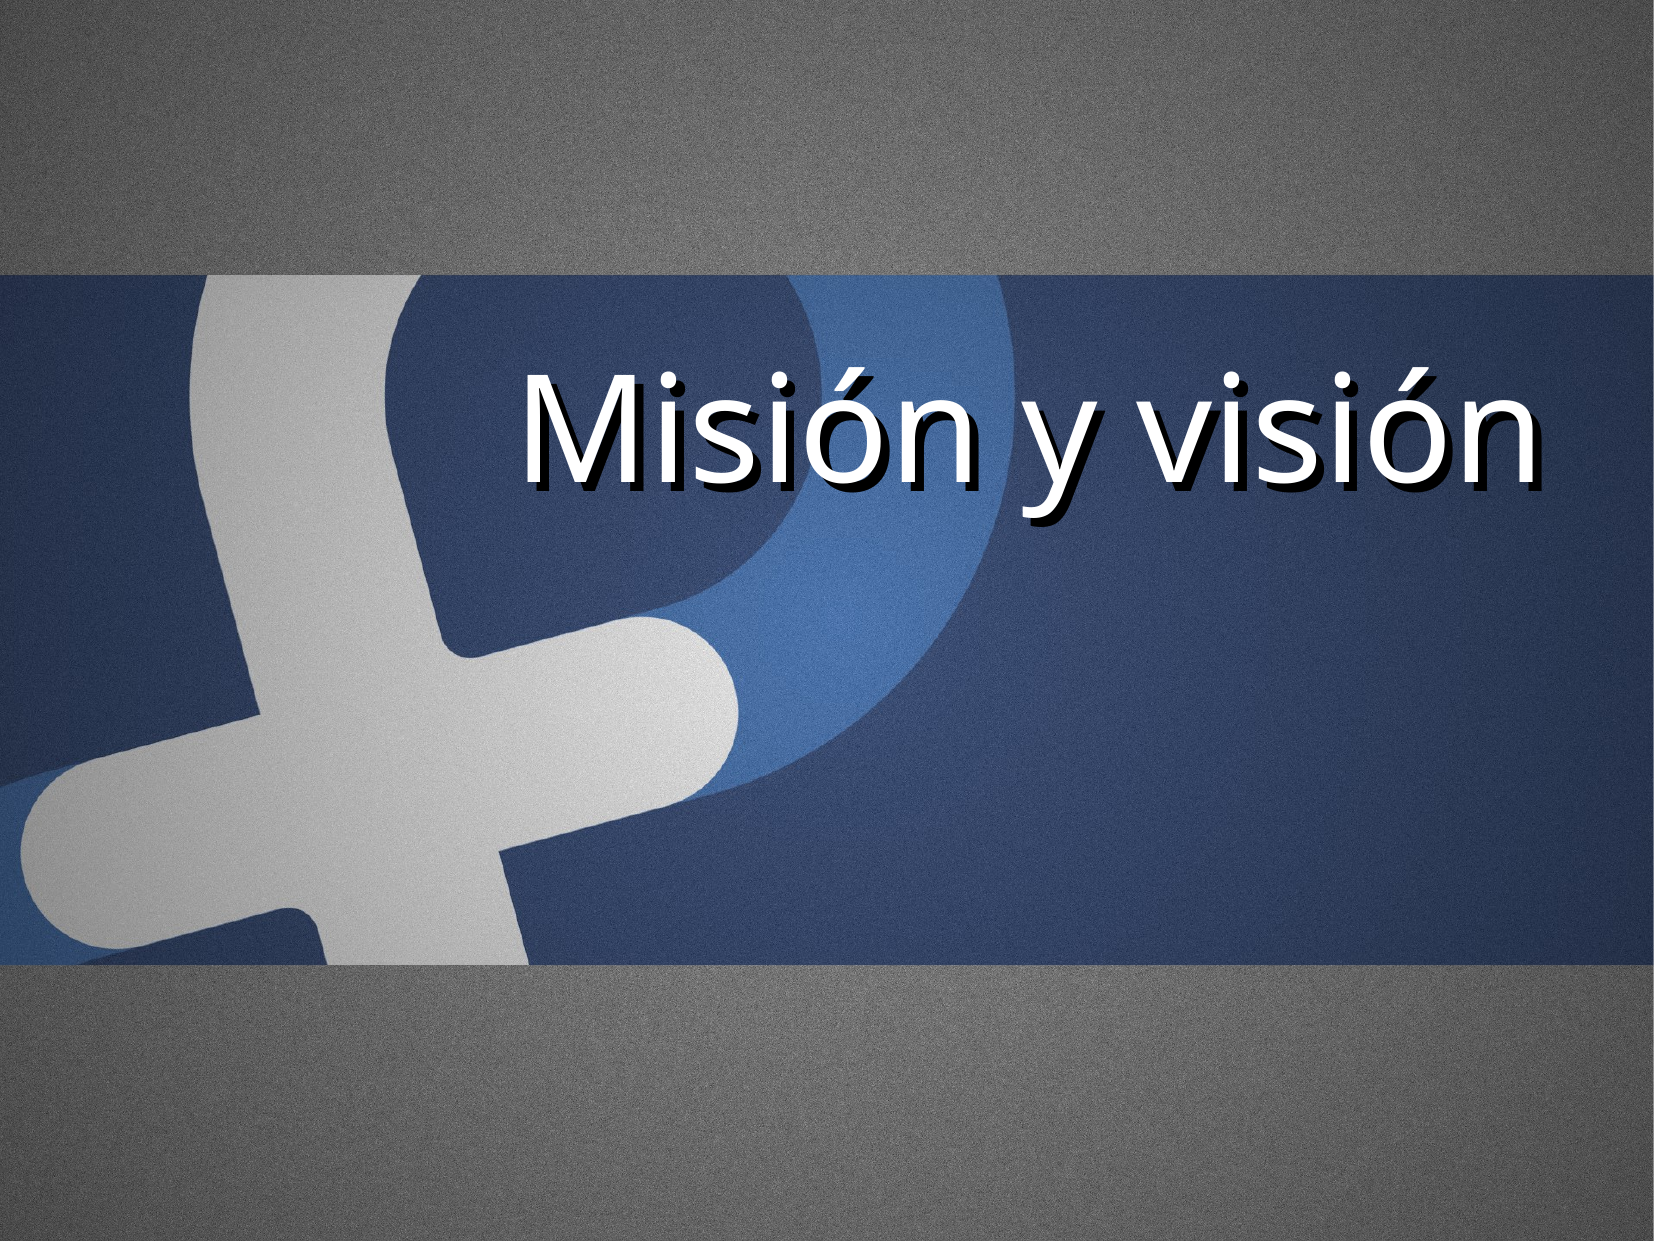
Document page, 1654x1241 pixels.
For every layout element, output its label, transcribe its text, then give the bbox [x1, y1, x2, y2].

text_box Misión y visión [446, 315, 1561, 654]
picture [0, 0, 1654, 1241]
